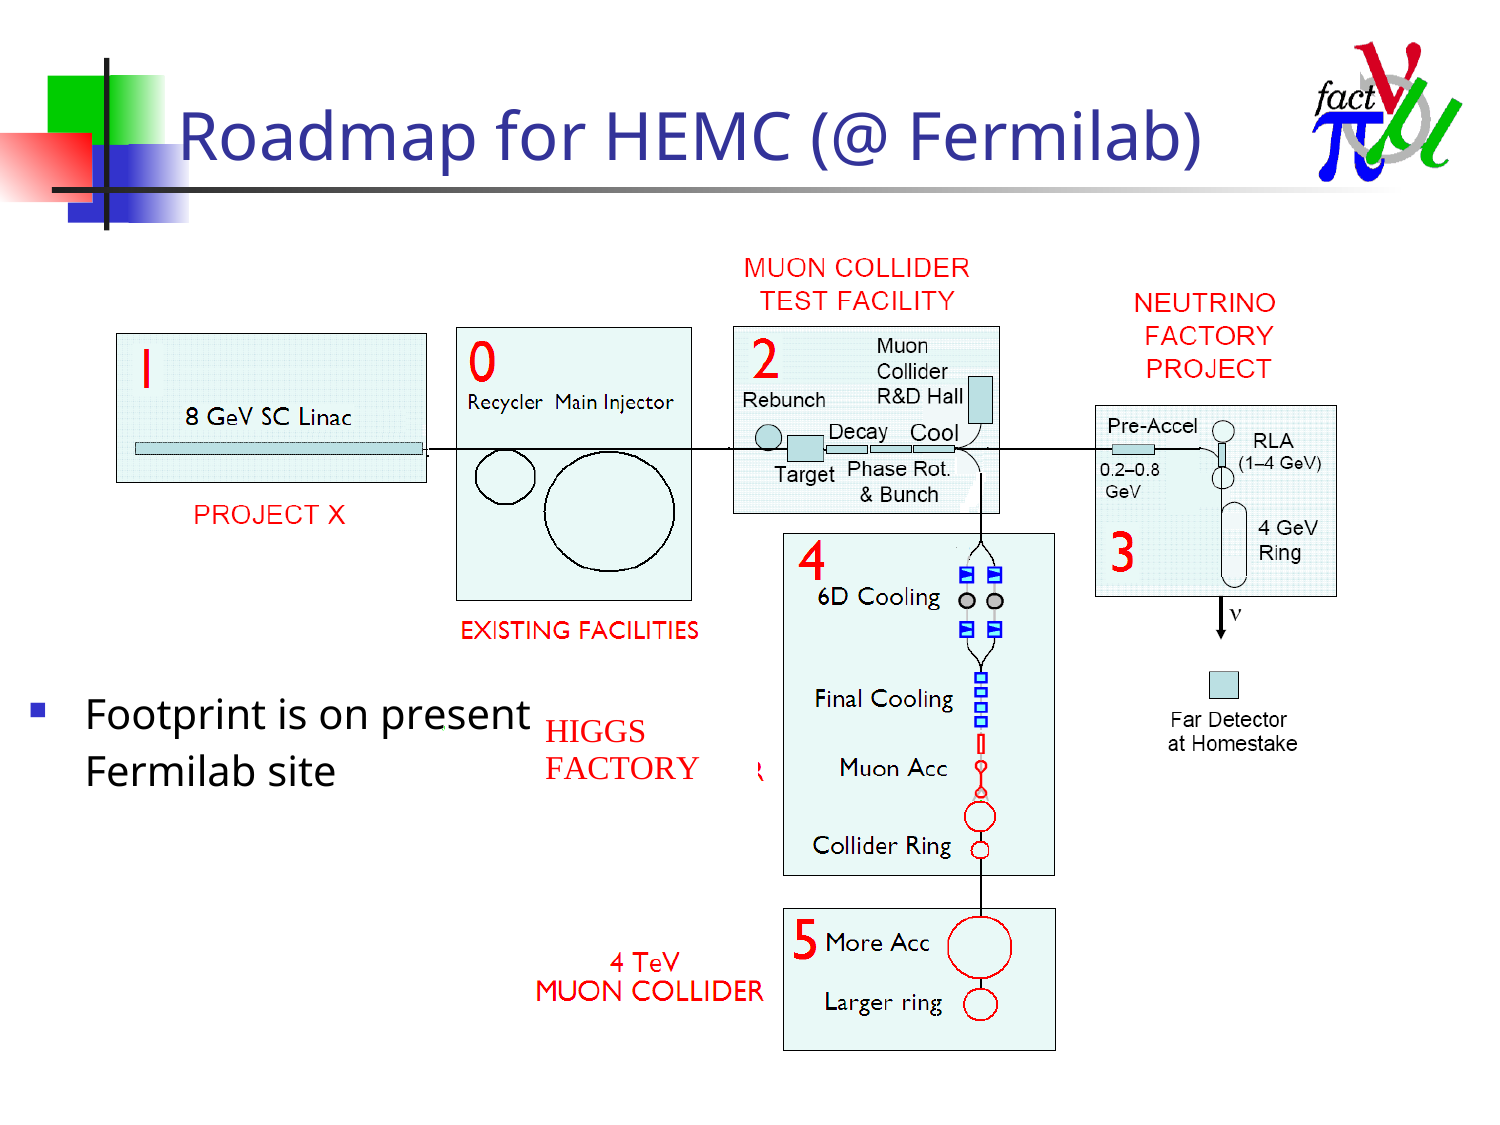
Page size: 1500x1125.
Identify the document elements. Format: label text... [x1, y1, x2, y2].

picture [1441, 41, 1463, 188]
picture [83, 239, 1359, 1063]
text_box HIGGS FACTORY [530, 705, 758, 795]
title Roadmap for HEMC (@ Fermilab) [162, 0, 1441, 188]
list Footprint is on present Fermilab site [13, 677, 558, 1065]
